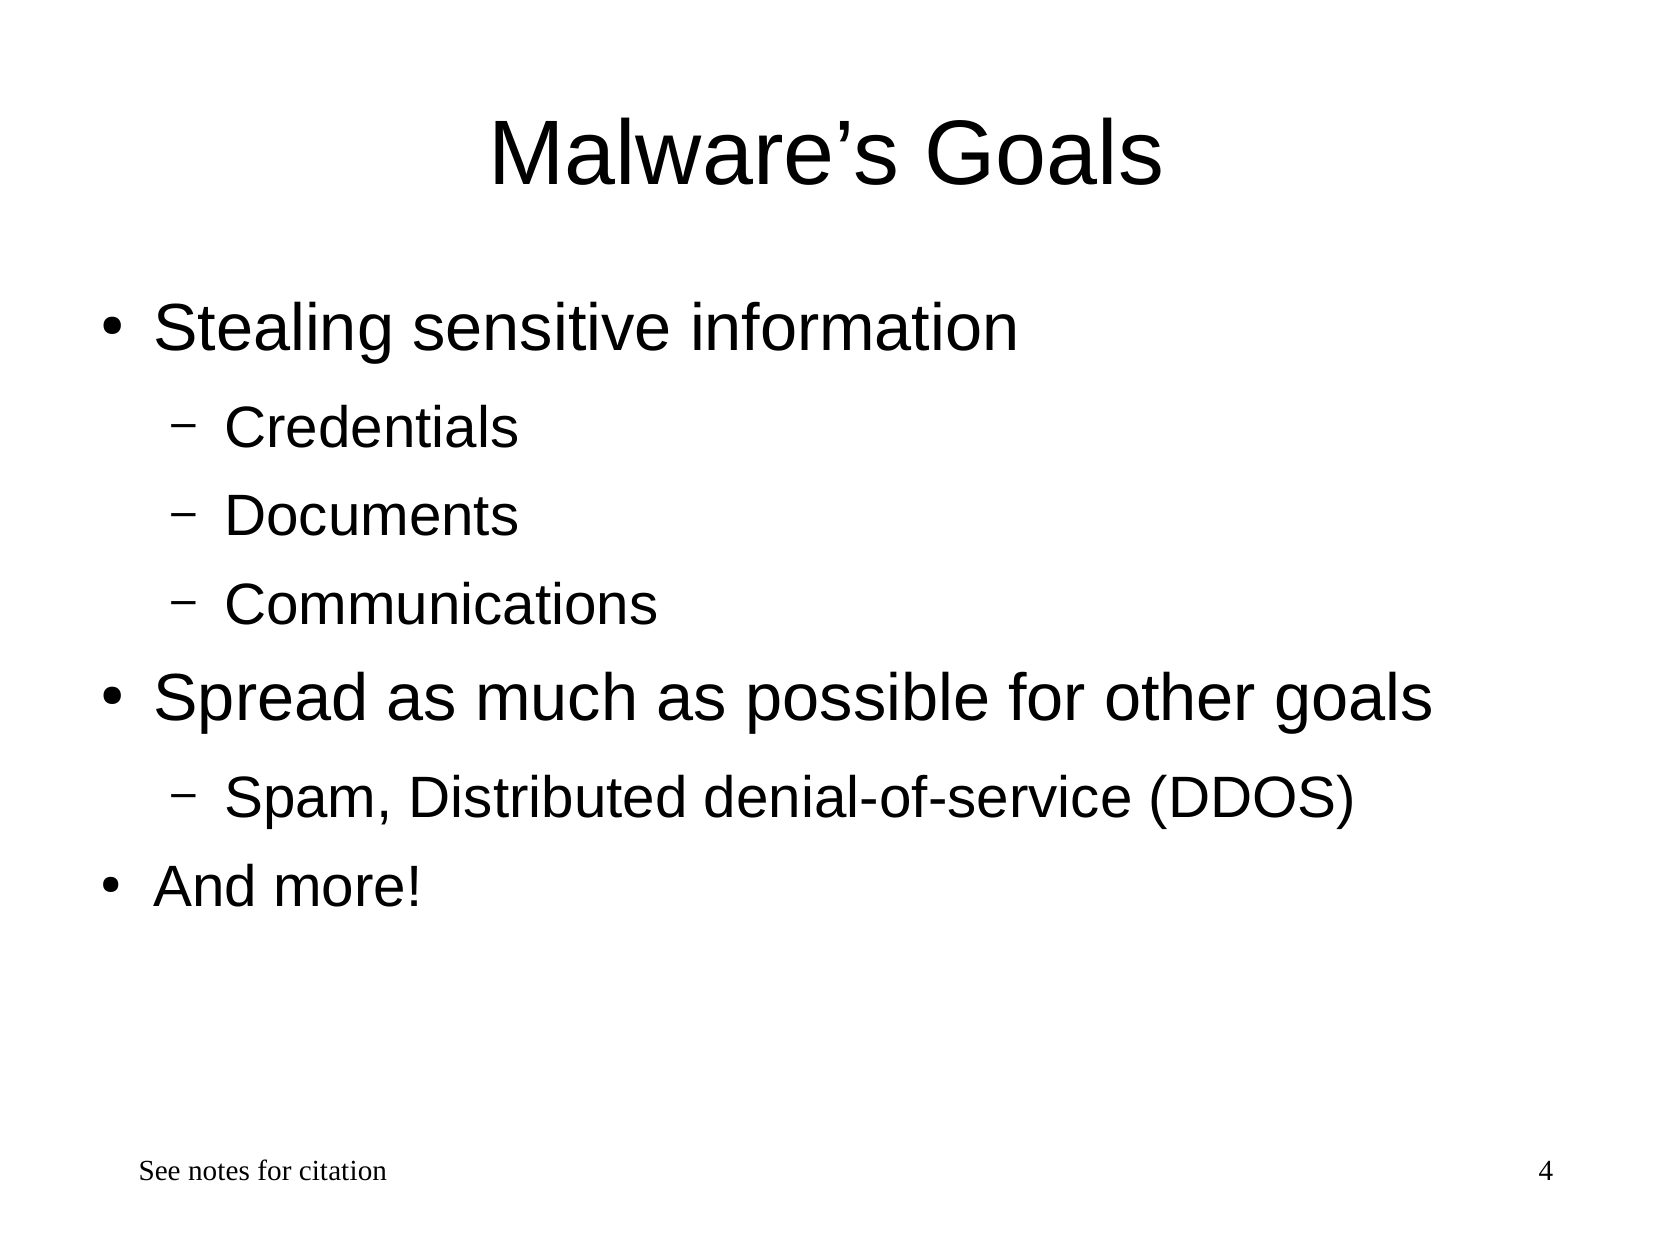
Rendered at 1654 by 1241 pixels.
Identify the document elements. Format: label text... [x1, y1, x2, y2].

title Malware’s Goals [82, 49, 1571, 257]
list Stealing sensitive information Credentials Documents Communications Spread as much as possible for other goals Spam, Distributed denial-of-service (DDOS) And more! [82, 290, 1576, 1126]
